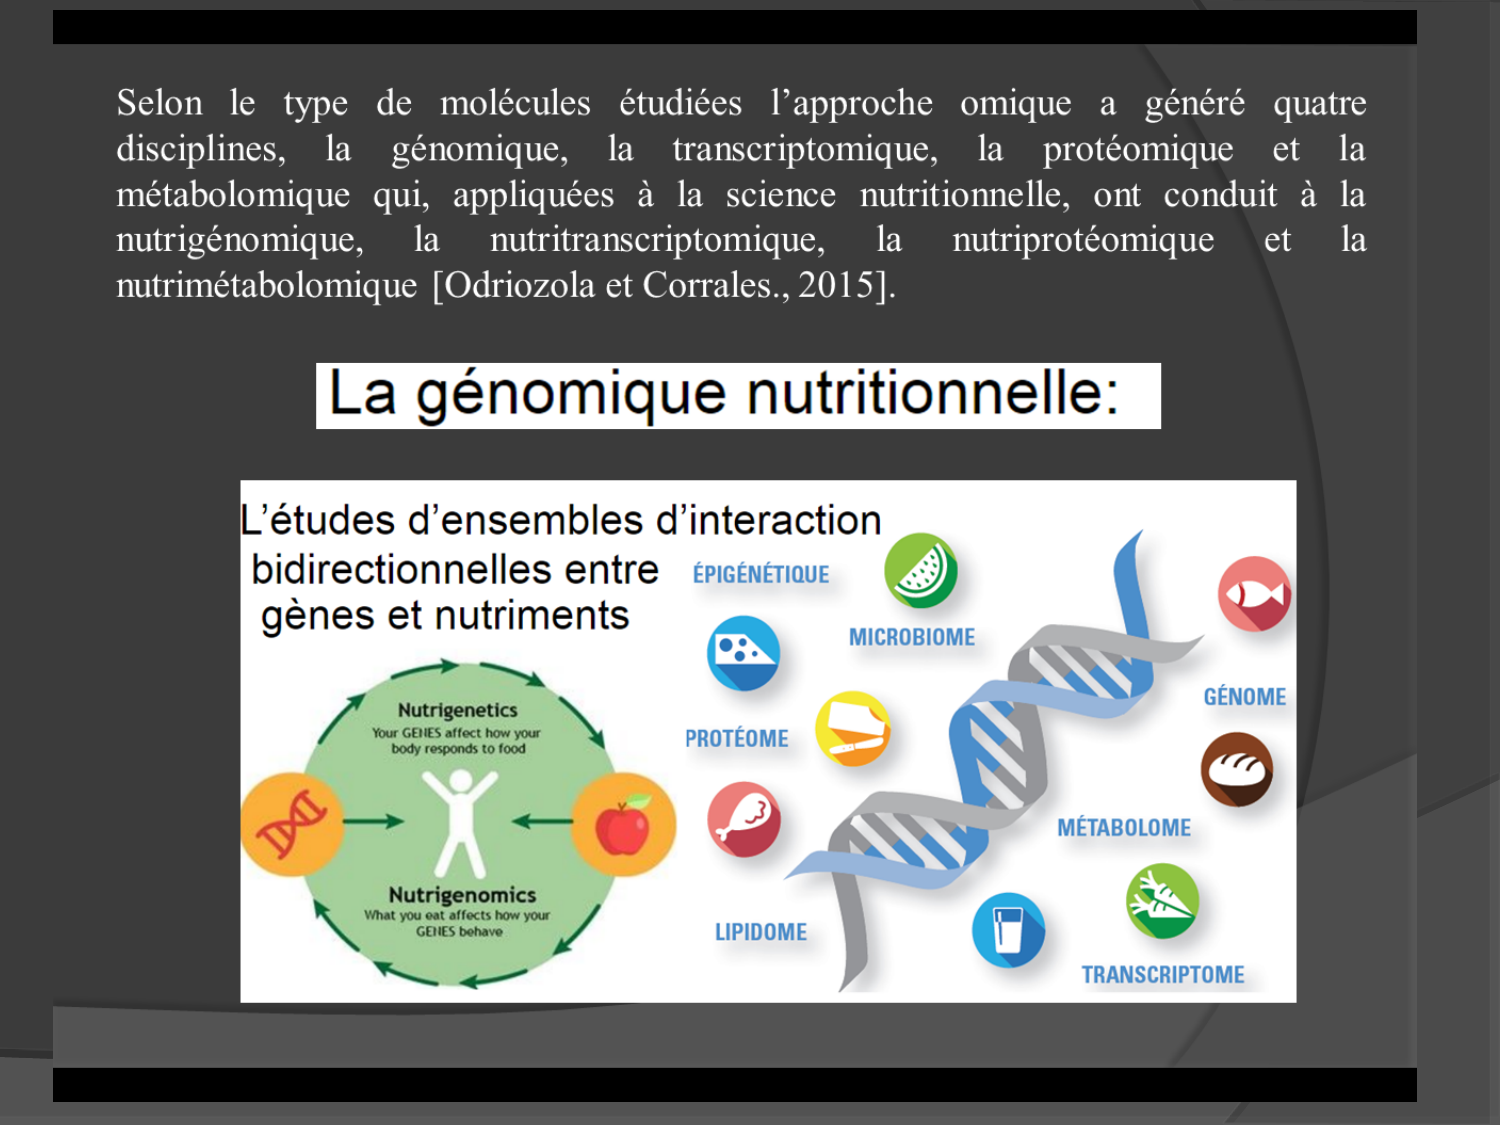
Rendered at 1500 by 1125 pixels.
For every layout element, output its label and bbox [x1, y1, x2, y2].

picture [53, 10, 1417, 1102]
